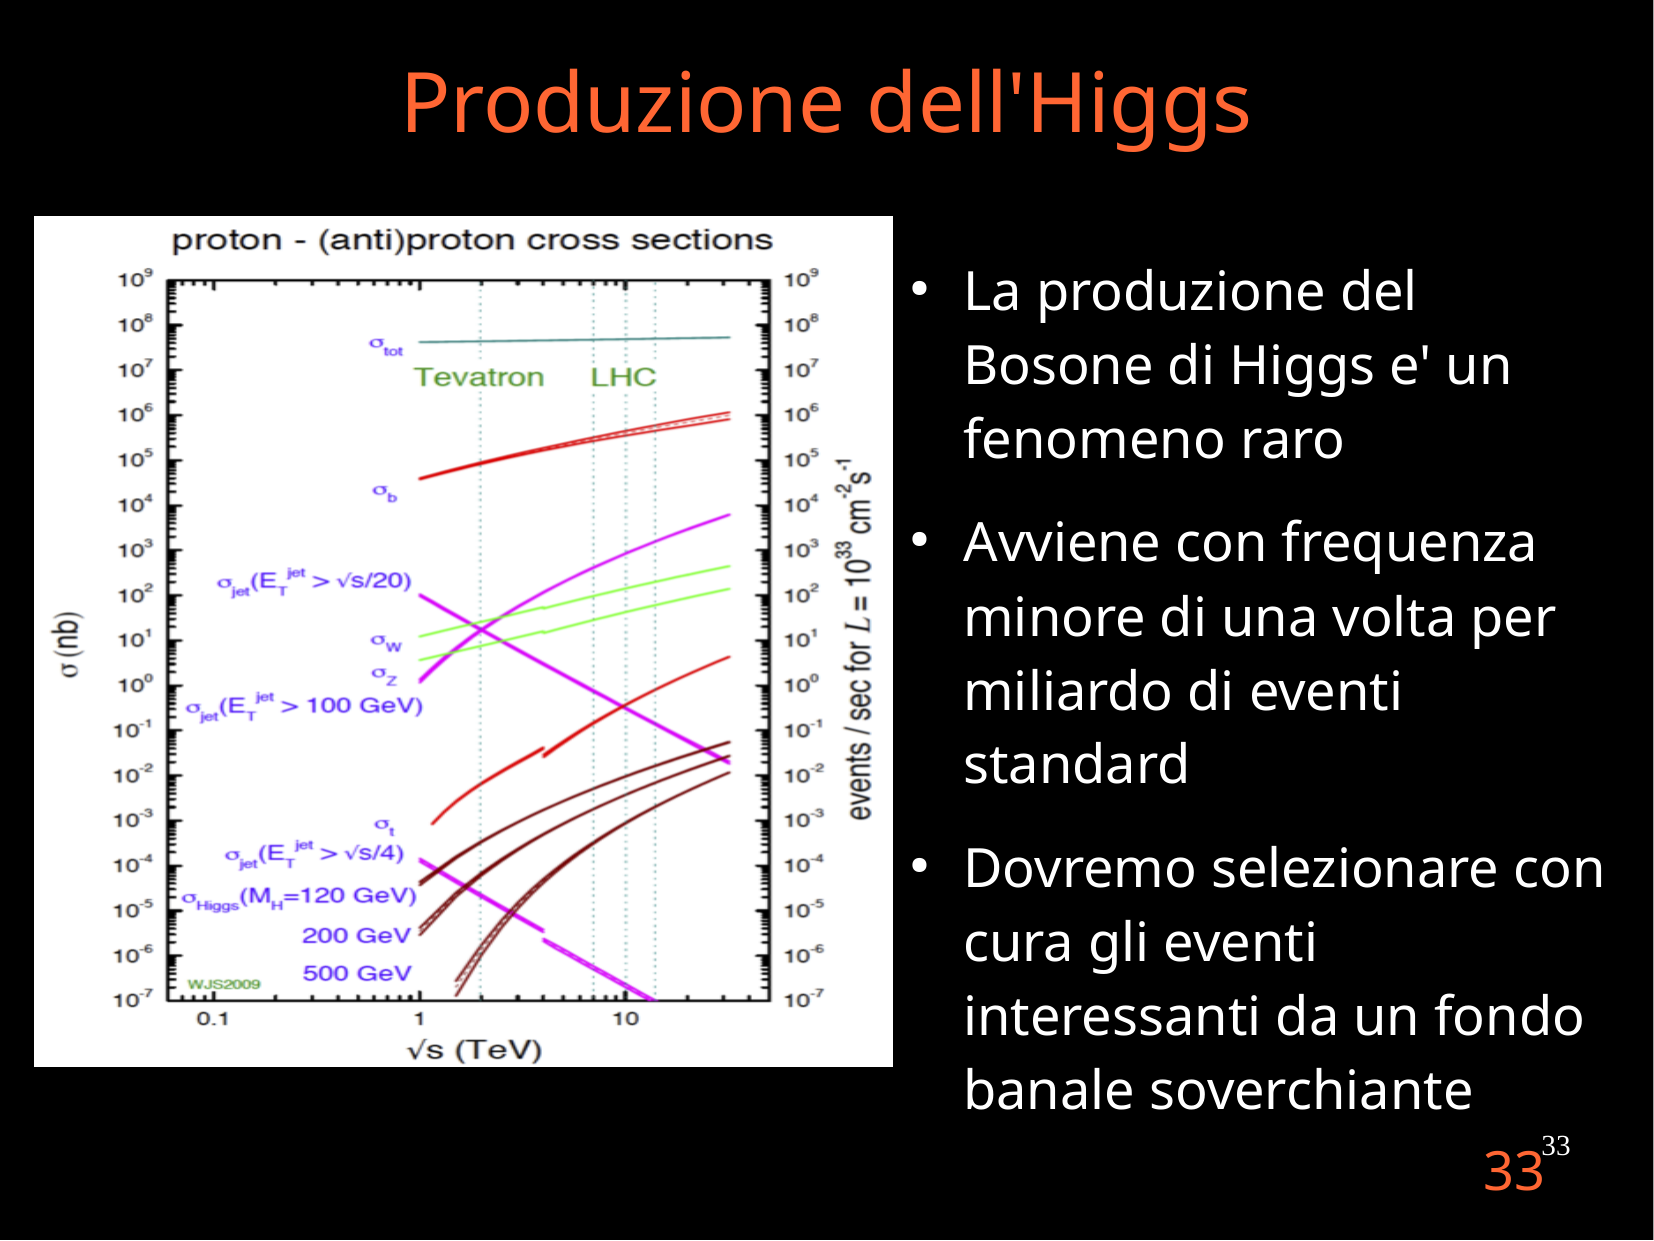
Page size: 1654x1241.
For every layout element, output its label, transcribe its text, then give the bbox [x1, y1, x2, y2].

picture [34, 216, 893, 1067]
list La produzione del Bosone di Higgs e' un fenomeno raro Avviene con frequenza minore di una volta per miliardo di eventi standard Dovremo selezionare con cura gli eventi interessanti da un fondo banale soverchiante [892, 252, 1619, 1011]
title Produzione dell'Higgs [82, 47, 1571, 153]
